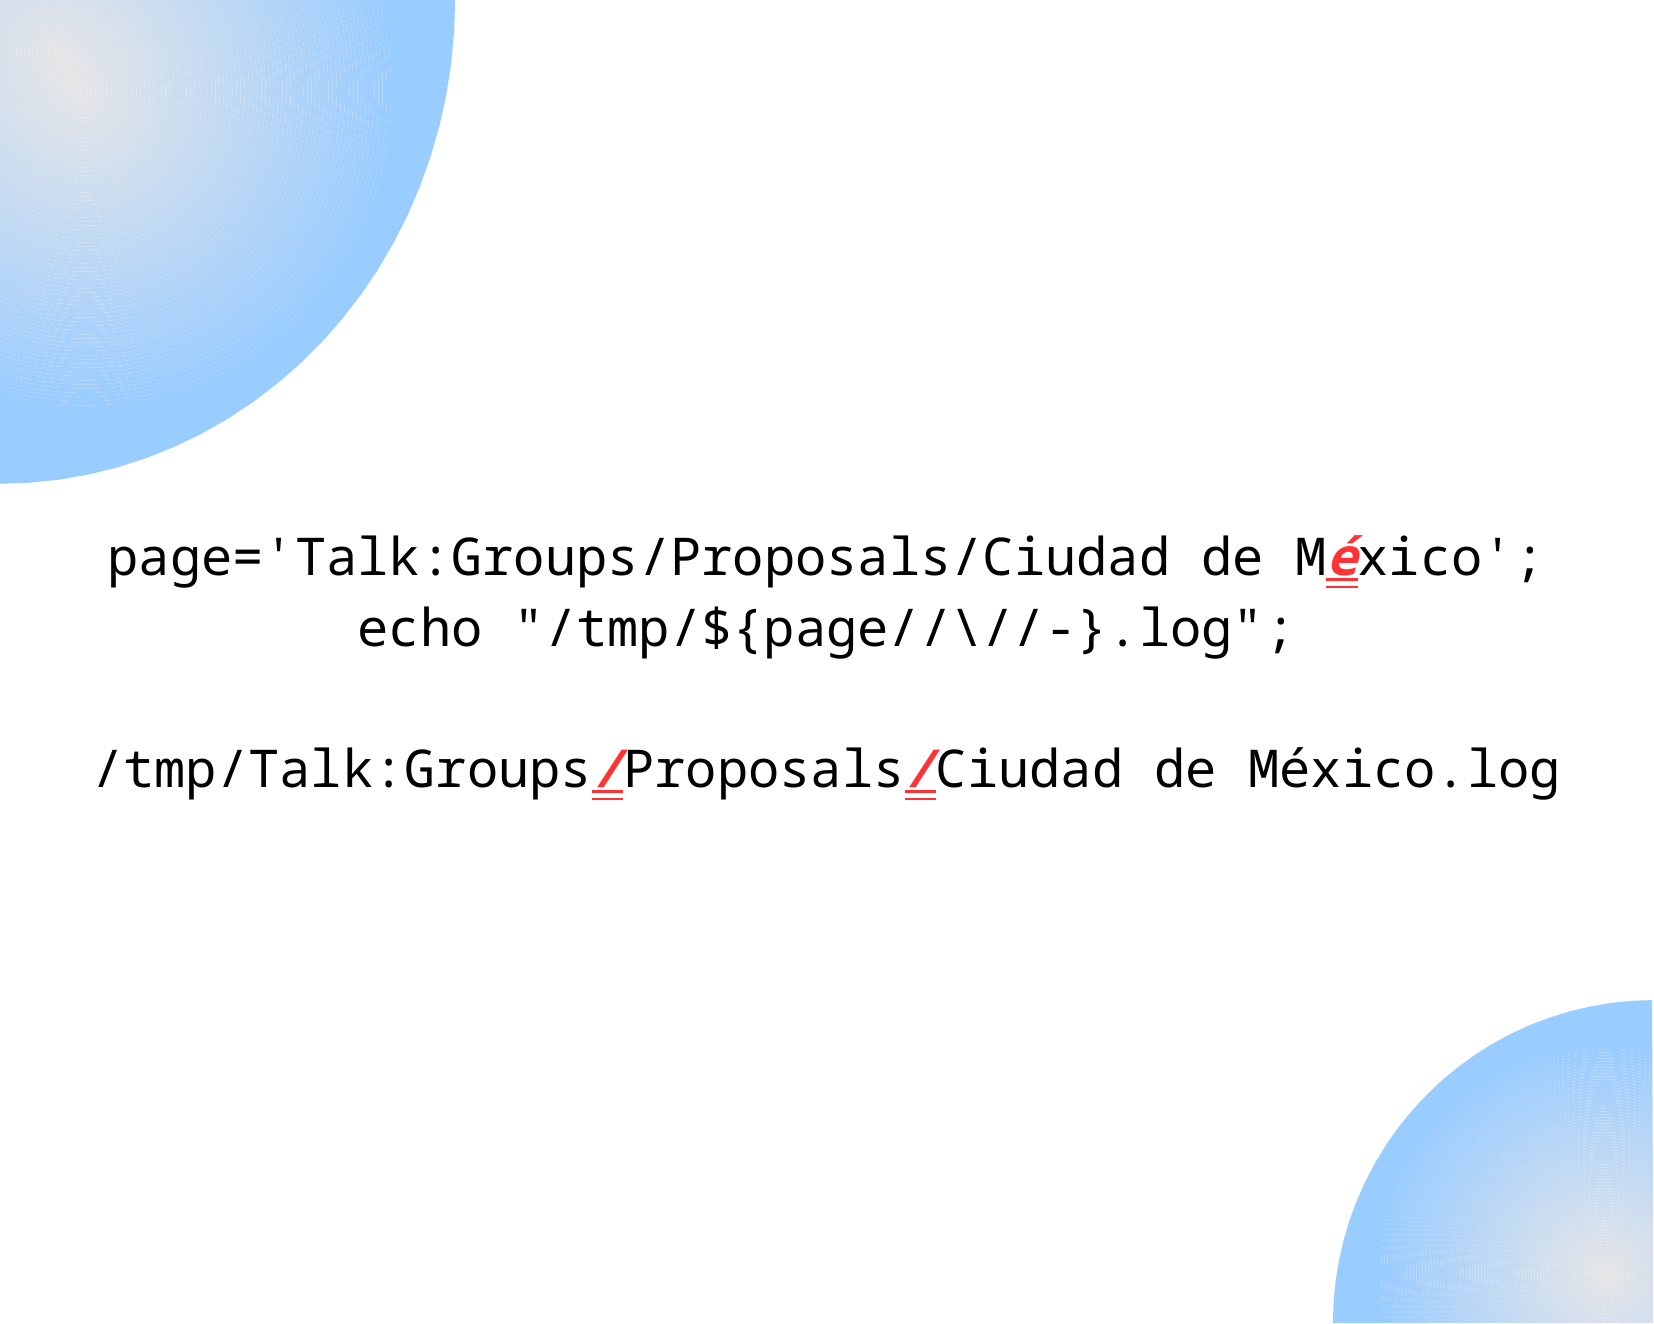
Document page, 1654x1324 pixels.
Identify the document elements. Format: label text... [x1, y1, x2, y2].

subtitle page='Talk:Groups/Proposals/Ciudad de México'; echo "/tmp/${page//\//-}.log"; /tmp/Talk:Groups/Proposals/Ciudad de México.log [82, 149, 1571, 1174]
